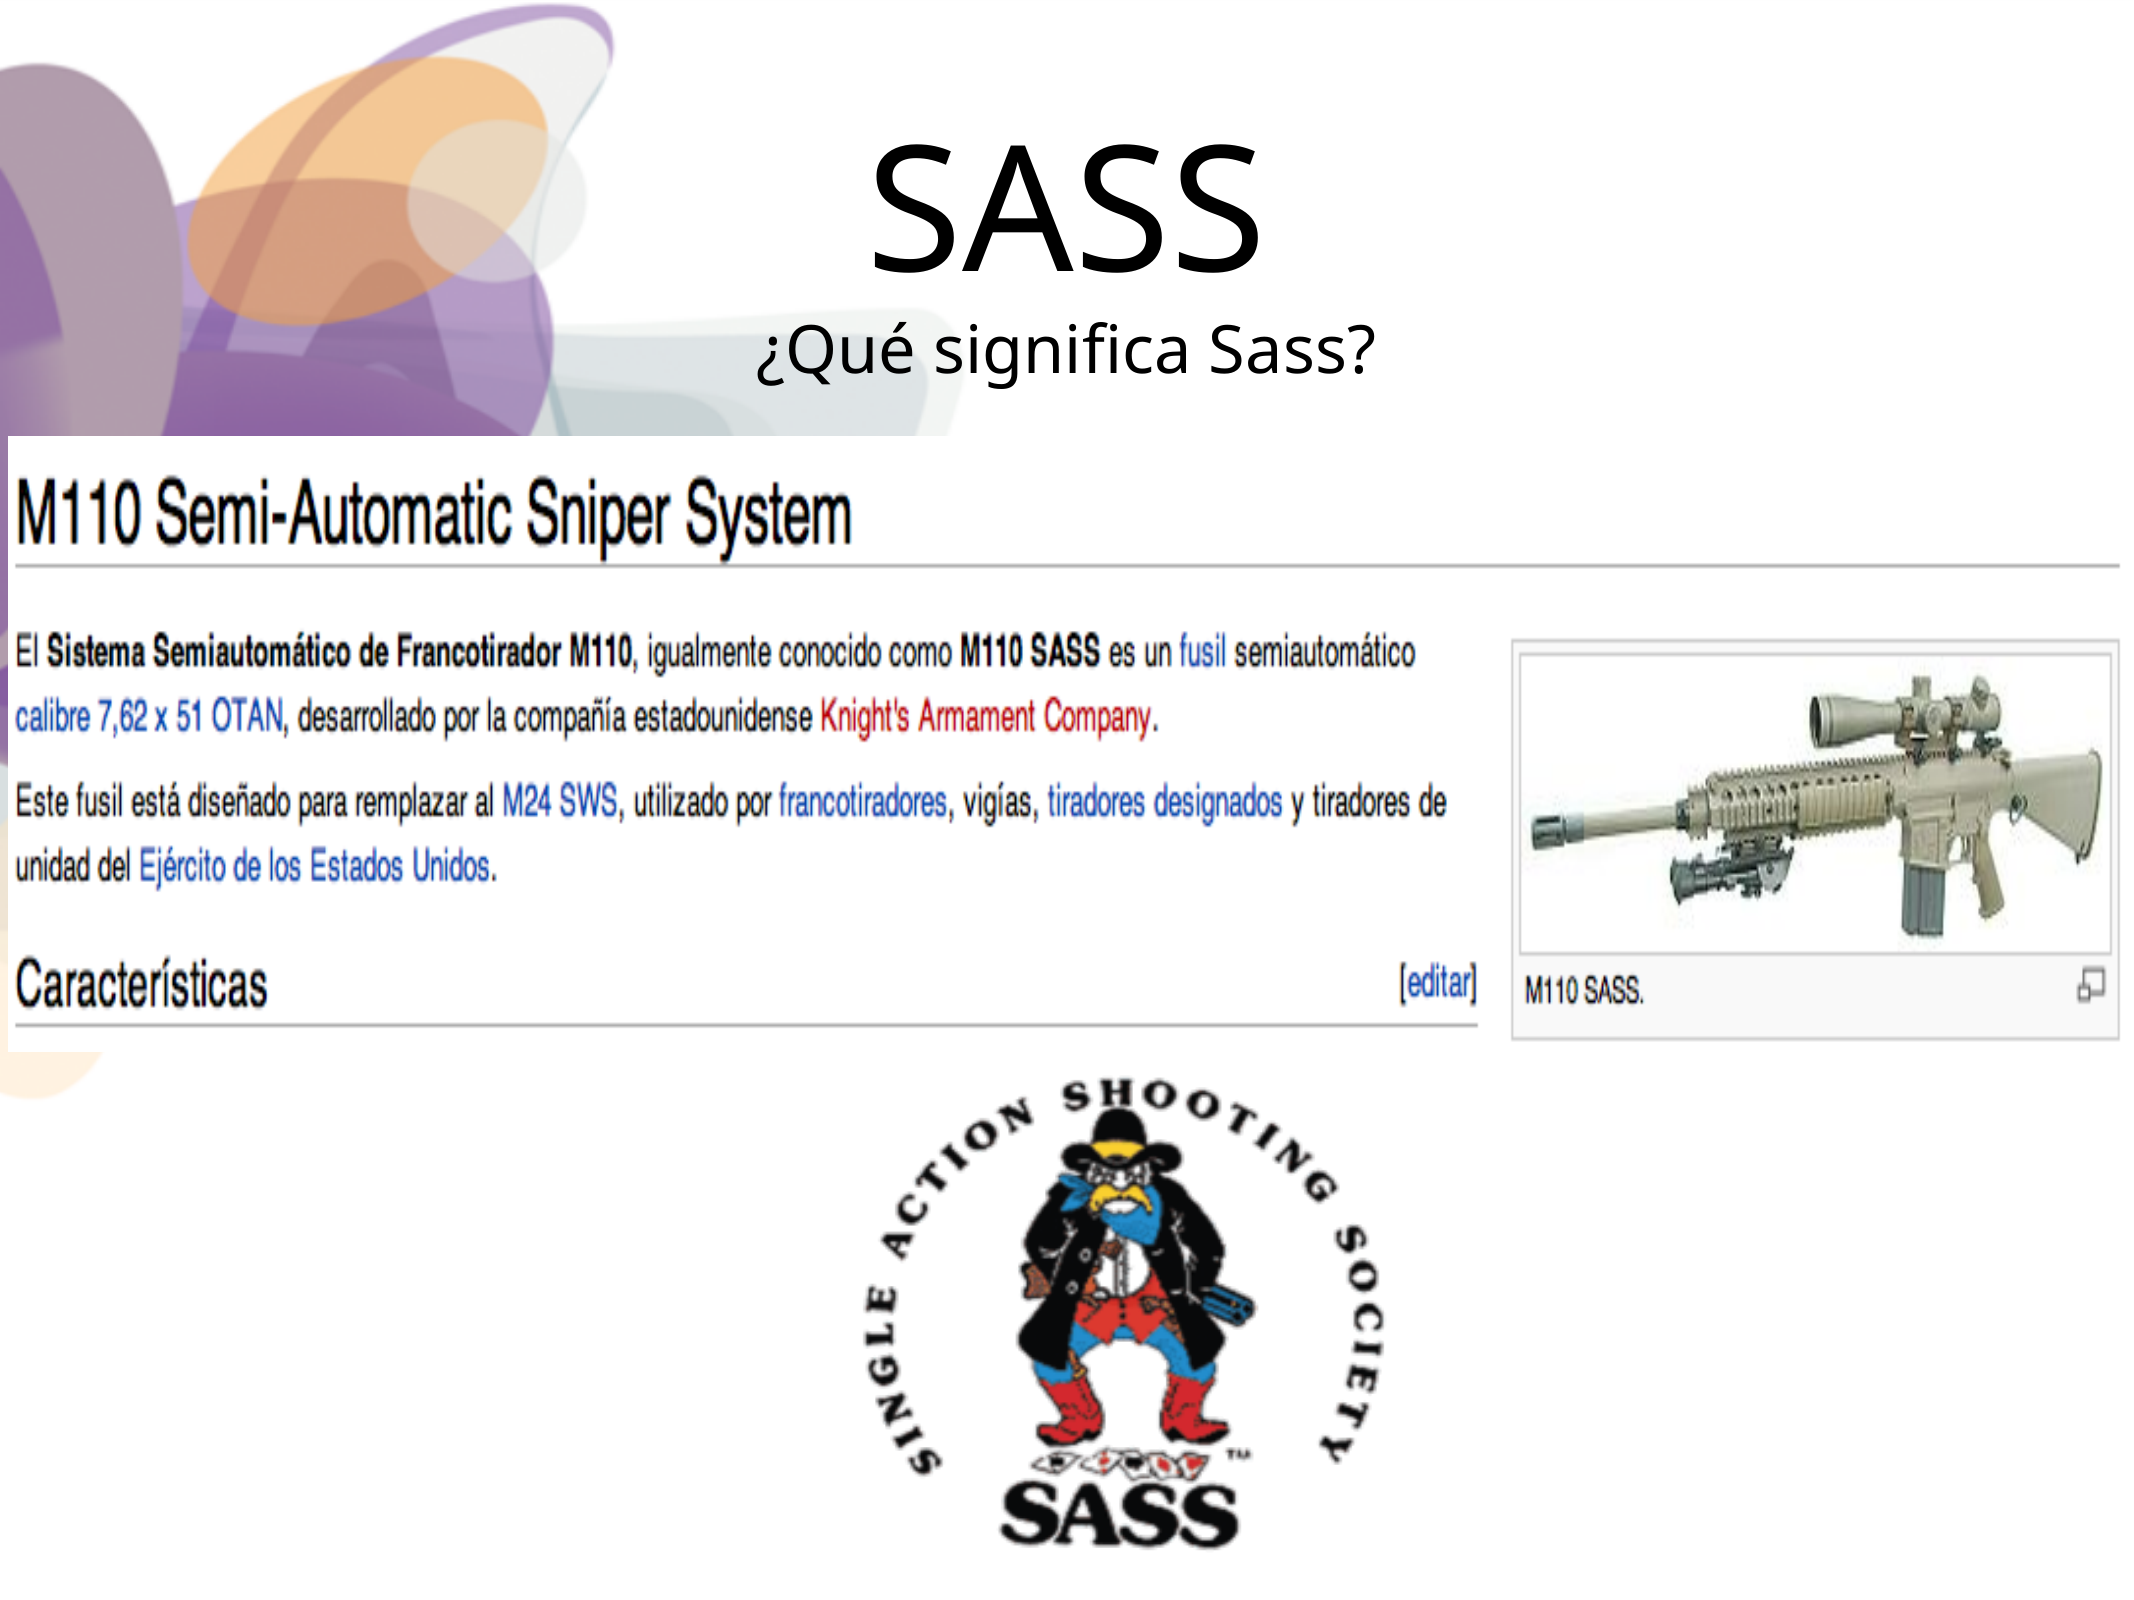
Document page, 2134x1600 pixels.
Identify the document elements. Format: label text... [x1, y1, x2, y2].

picture [0, 0, 2134, 1600]
text_box SASS ¿Qué significa Sass? [208, 41, 1926, 436]
